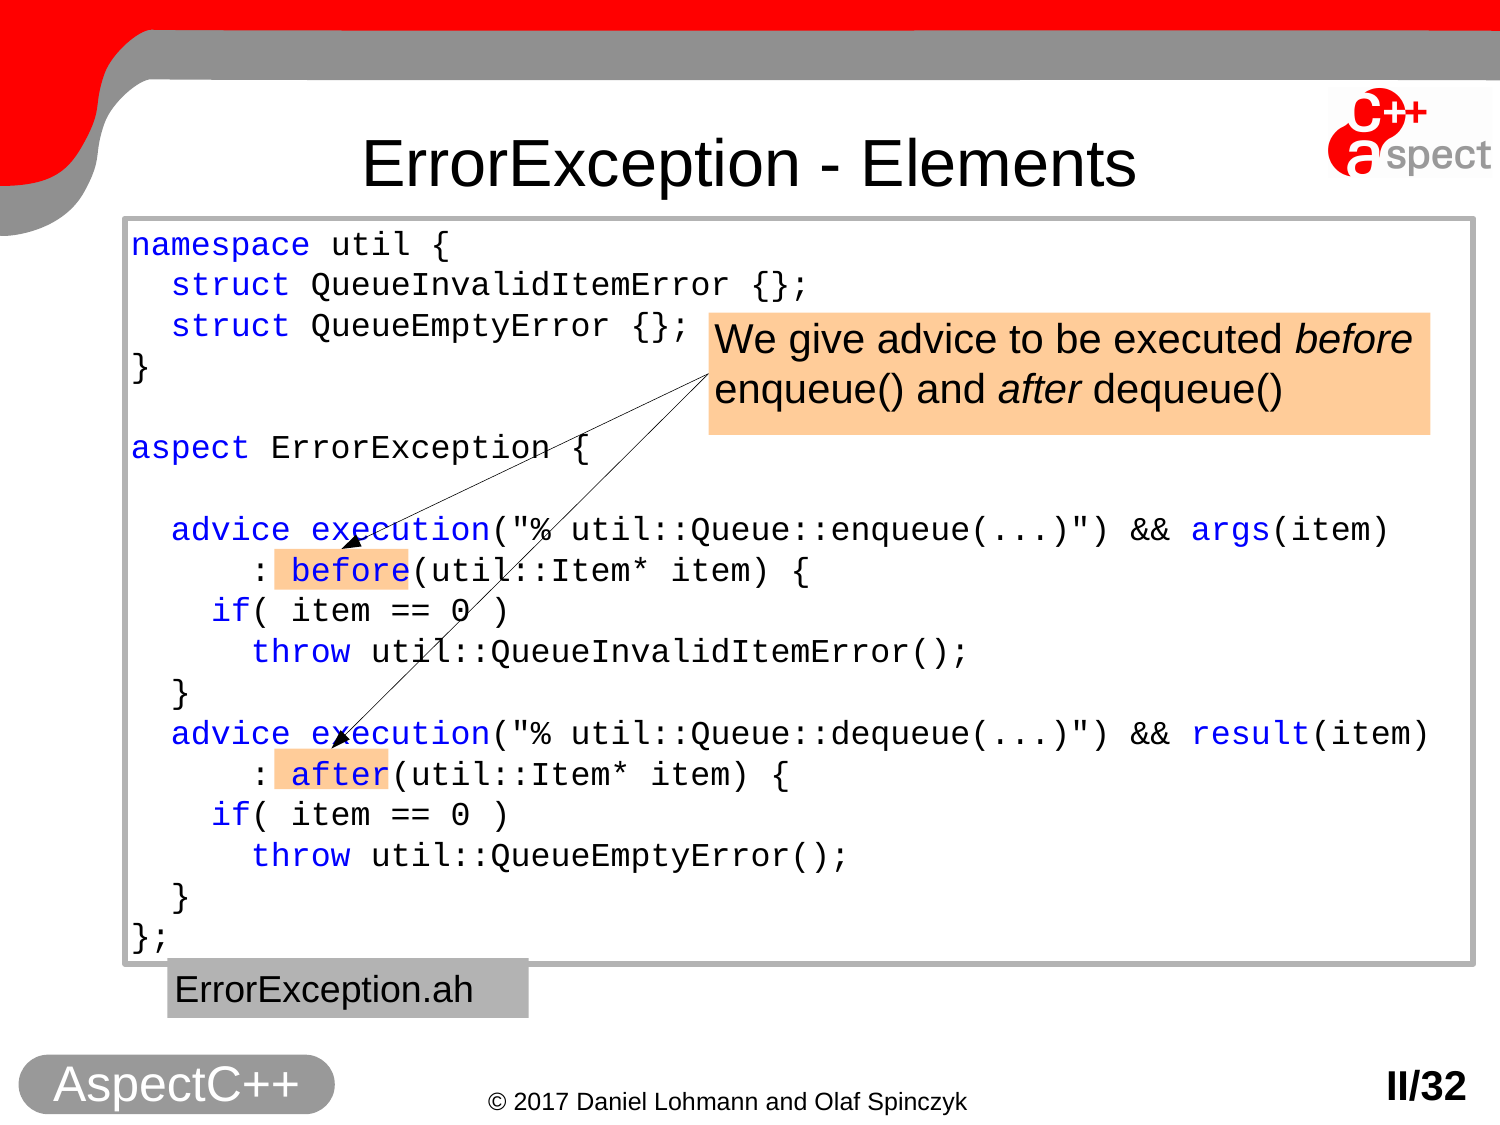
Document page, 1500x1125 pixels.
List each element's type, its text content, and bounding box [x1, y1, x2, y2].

title ErrorException - Elements [112, 98, 1388, 223]
text_box We give advice to be executed before enqueue() and after dequeue() [708, 312, 1431, 435]
text_box ErrorException.ah [167, 958, 529, 1015]
text_box namespace util { struct QueueInvalidItemError {}; struct QueueEmptyError {}; } aspect ErrorException { advice execution("% util::Queue::enqueue(...)") && args(item) : before(util::Item* item) { if( item == 0 ) throw util::QueueInvalidItemError(); } advice execution("% util::Queue::dequeue(...)") && result(item) : after(util::Item* item) { if( item == 0 ) throw util::QueueEmptyError(); } }; [125, 218, 1474, 961]
